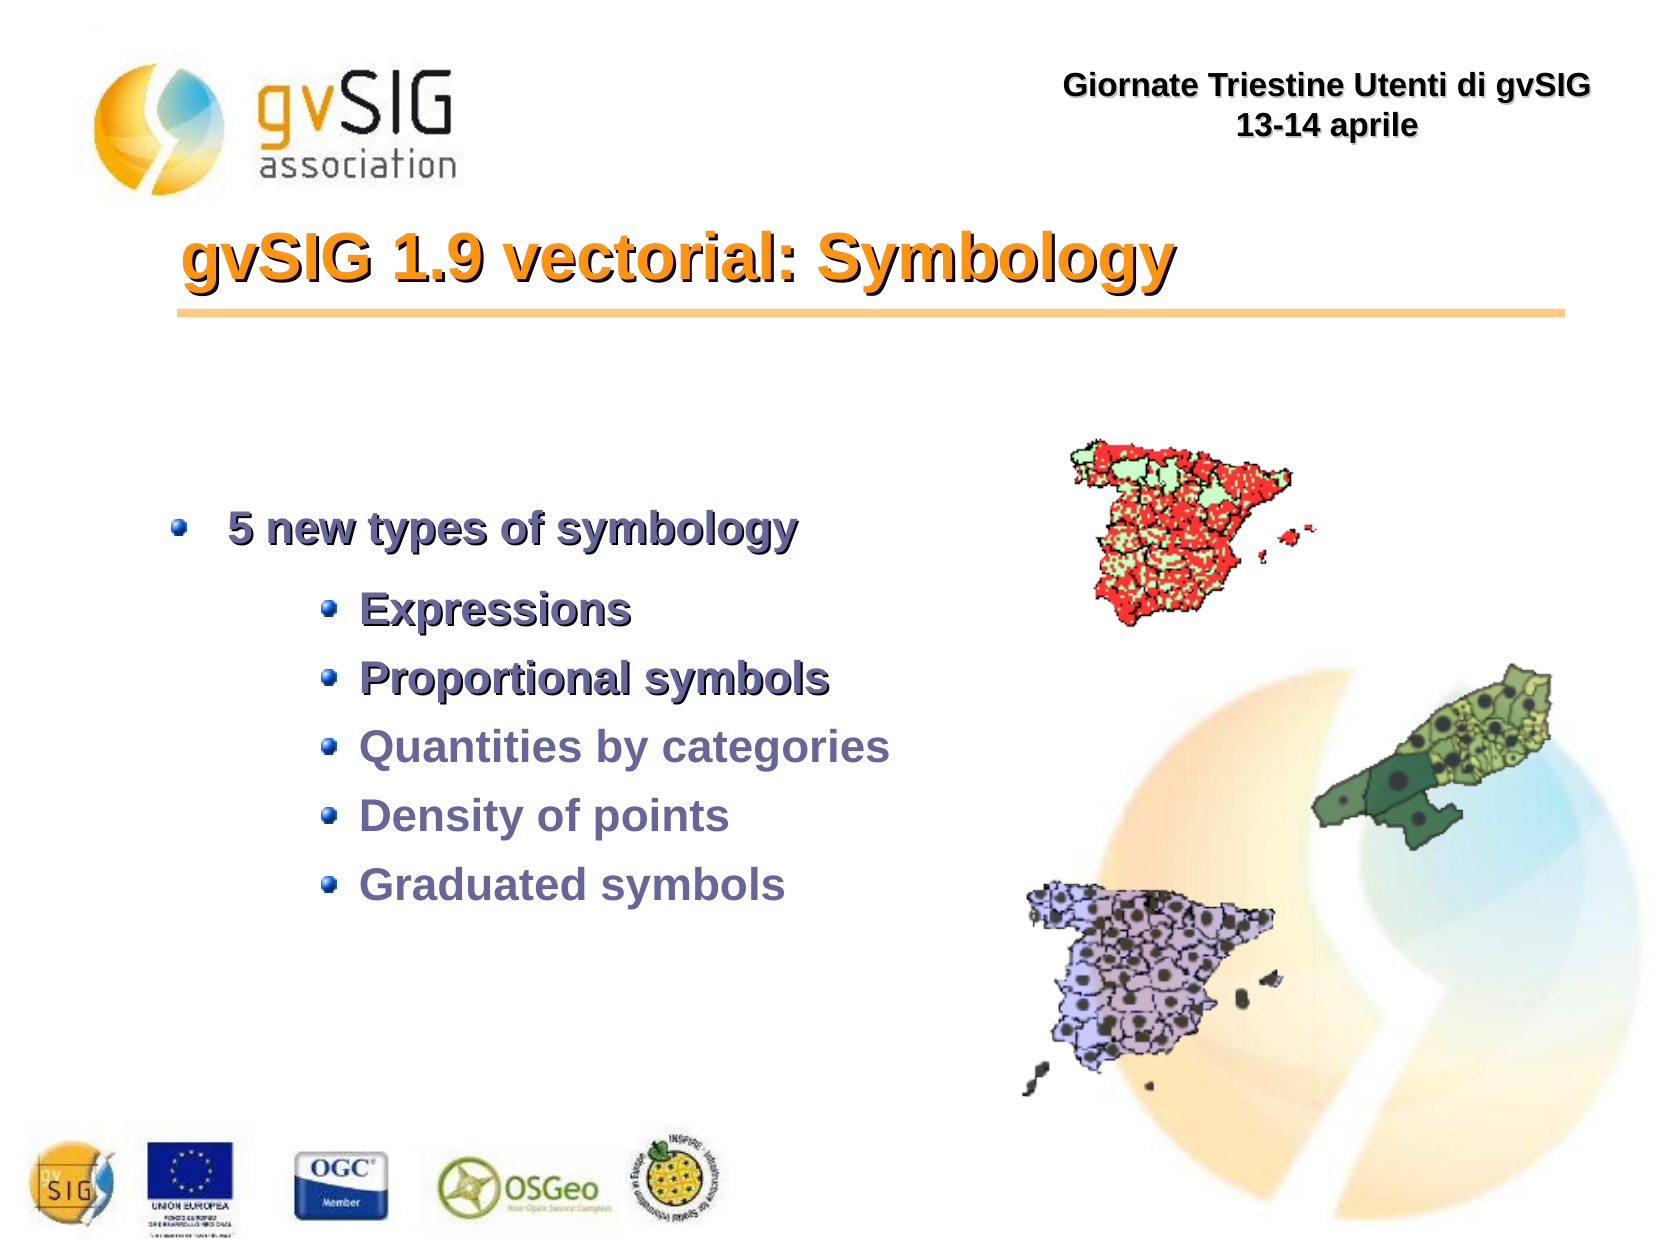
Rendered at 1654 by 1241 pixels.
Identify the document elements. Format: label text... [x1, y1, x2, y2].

text_box gvSIG 1.9 vectorial: Symbology [165, 211, 1447, 302]
picture [1, 0, 1654, 1241]
list 5 new types of symbology Expressions Proportional symbols Quantities by categories Density of points Graduated symbols [171, 501, 1034, 945]
